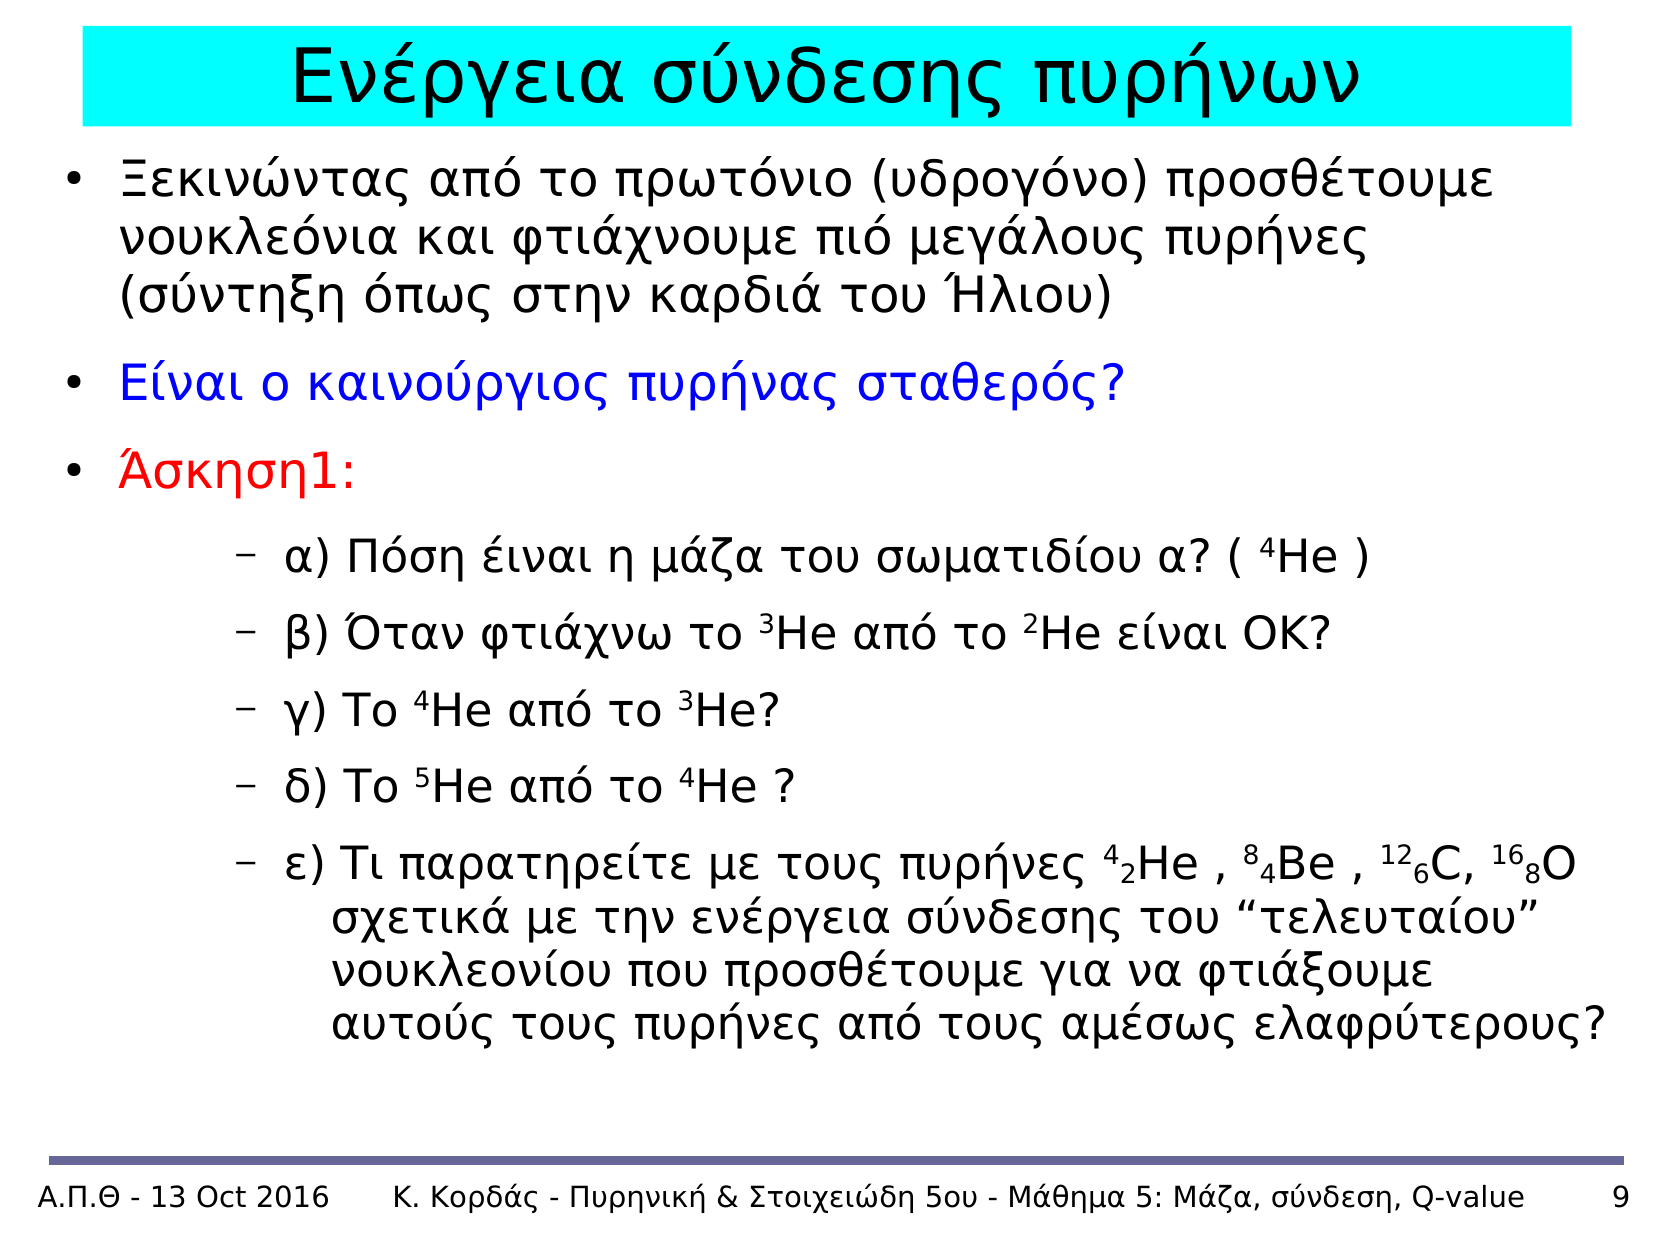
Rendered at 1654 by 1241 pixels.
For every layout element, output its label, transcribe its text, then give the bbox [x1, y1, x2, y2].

title Ενέργεια σύνδεσης πυρήνων [82, 32, 1571, 120]
list Ξεκινώντας από το πρωτόνιο (υδρογόνο) προσθέτουμε νουκλεόνια και φτιάχνουμε πιό μεγάλους πυρήνες (σύντηξη όπως στην καρδιά του Ήλιου) Είναι ο καινούργιος πυρήνας σταθερός? Άσκηση1: α) Πόση έιναι η μάζα του σωματιδίου α? ( 4Ηe ) β) Όταν φτιάχνω το 3Ηe από το 2Ηe είναι ΟΚ? γ) Το 4Ηe από το 3Ηe? δ) Το 5Ηe από το 4Ηe ? ε) Τι παρατηρείτε με τους πυρήνες 42Ηe , 84Be , 126C, 168O σχετικά με την ενέργεια σύνδεσης του “τελευταίου” νουκλεονίου που προσθέτουμε για να φτιάξουμε αυτούς τους πυρήνες από τους αμέσως ελαφρύτερους? [47, 150, 1615, 1112]
